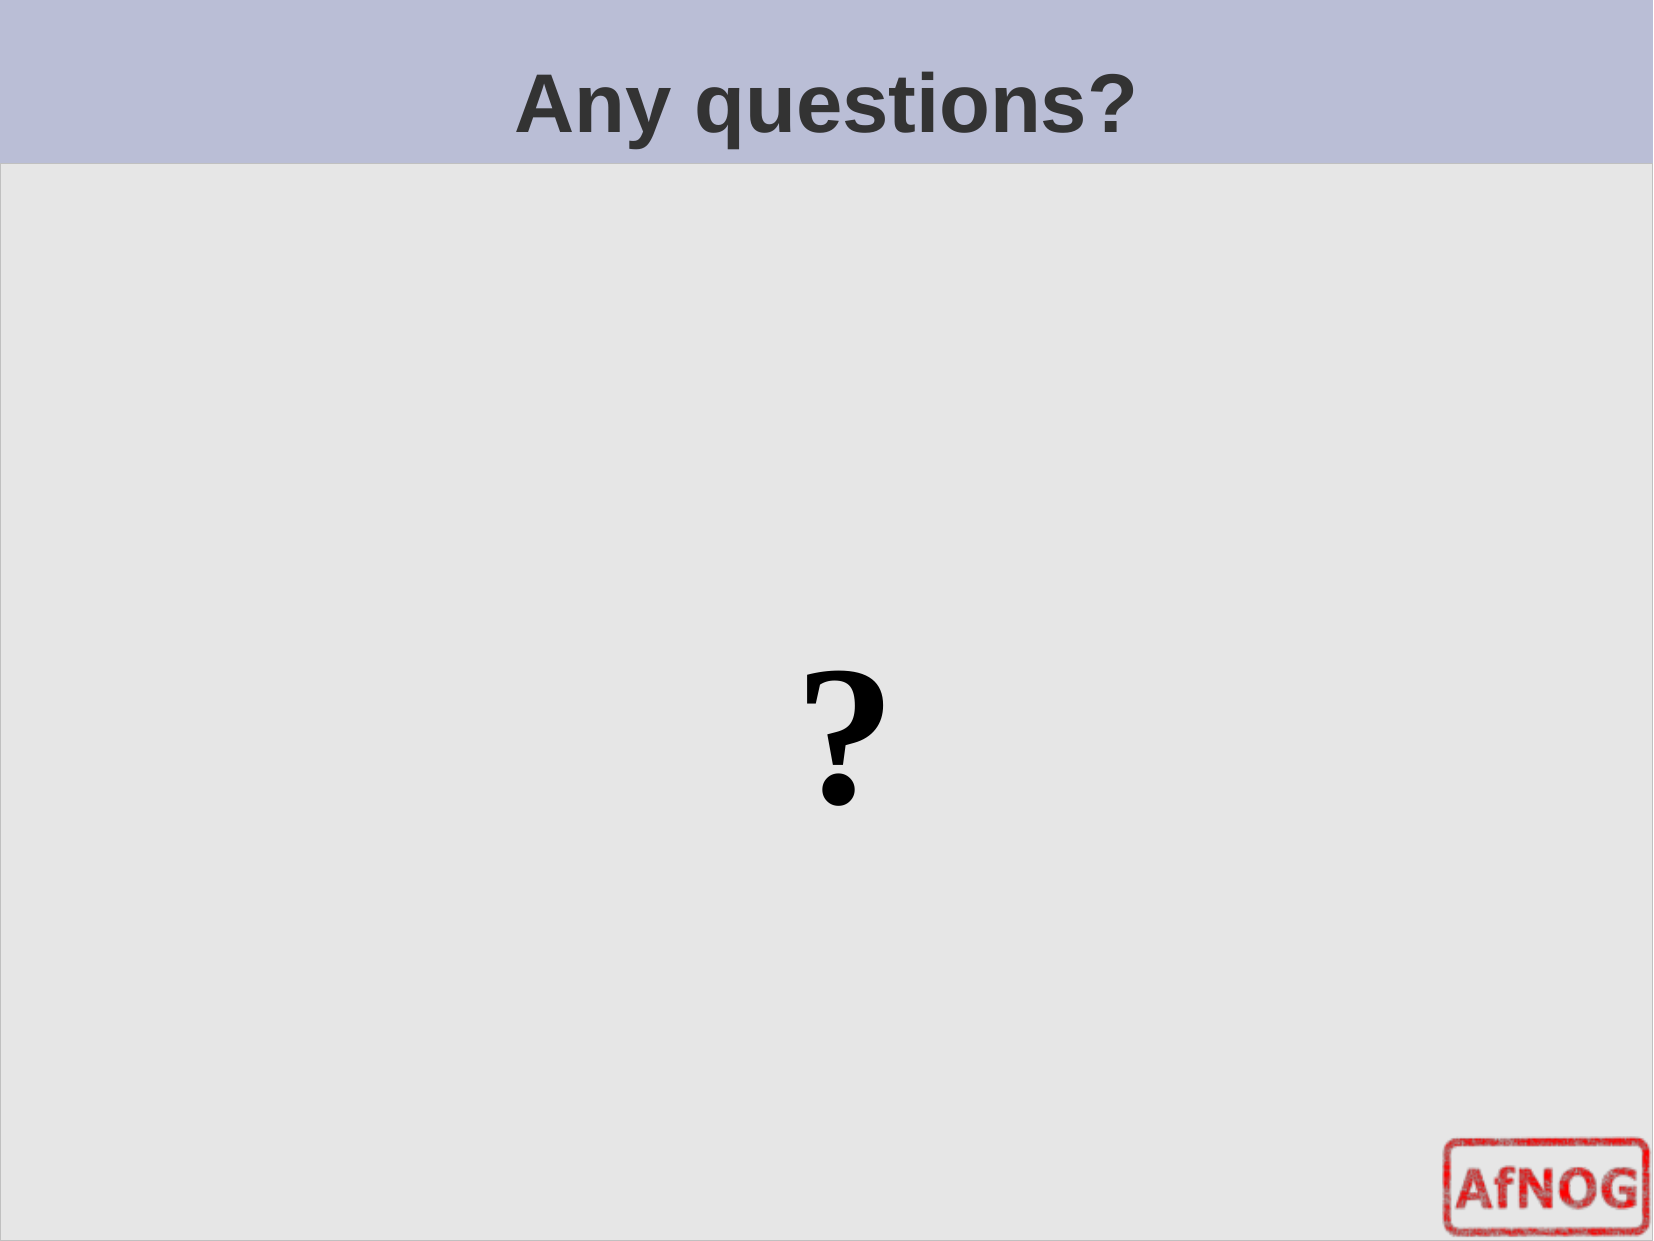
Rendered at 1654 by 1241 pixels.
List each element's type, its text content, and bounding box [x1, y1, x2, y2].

picture [1441, 1135, 1653, 1241]
subtitle ? [121, 344, 1534, 1127]
title Any questions? [0, 0, 1653, 208]
